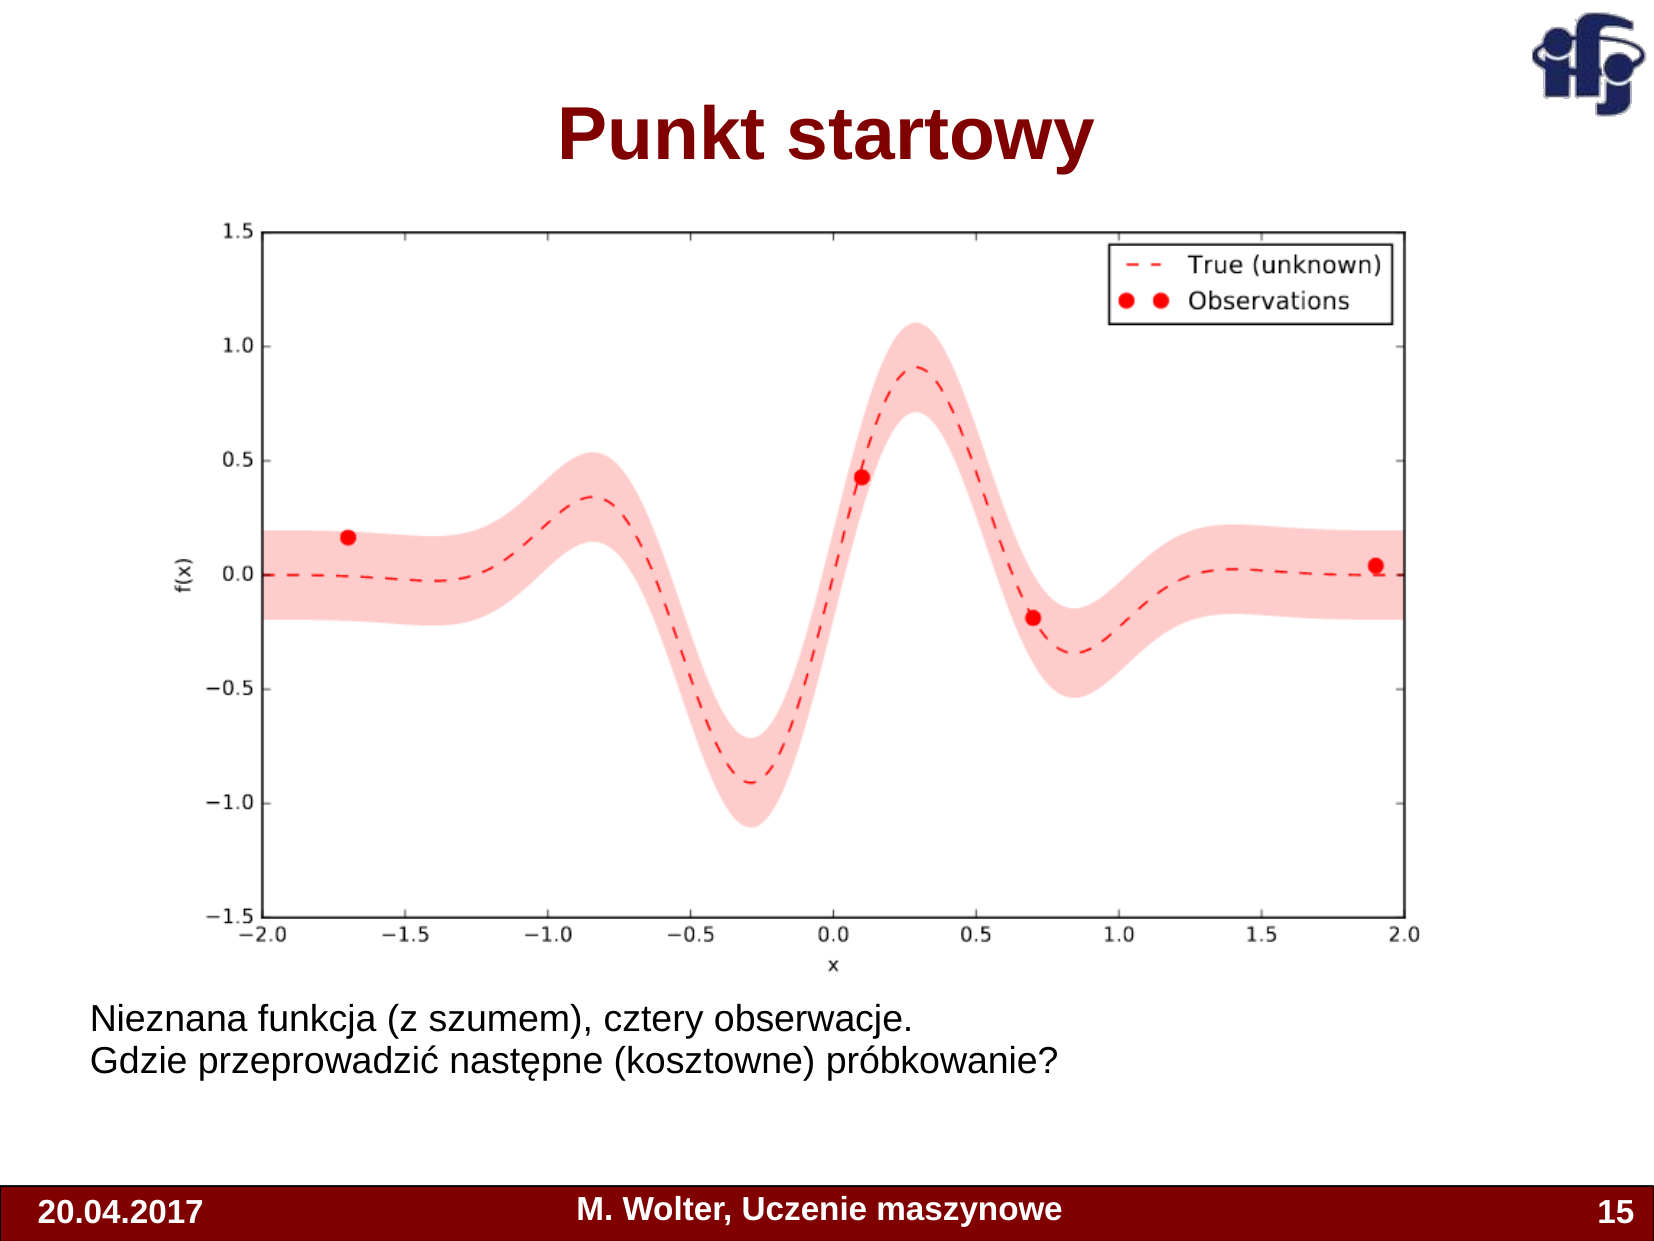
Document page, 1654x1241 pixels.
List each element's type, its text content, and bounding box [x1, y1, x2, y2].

picture [150, 181, 1461, 984]
title Punkt startowy [82, 25, 1571, 233]
text_box Nieznana funkcja (z szumem), cztery obserwacje. Gdzie przeprowadzić następne (kosztowne) próbkowanie? [75, 990, 1141, 1089]
picture [1525, 0, 1654, 129]
